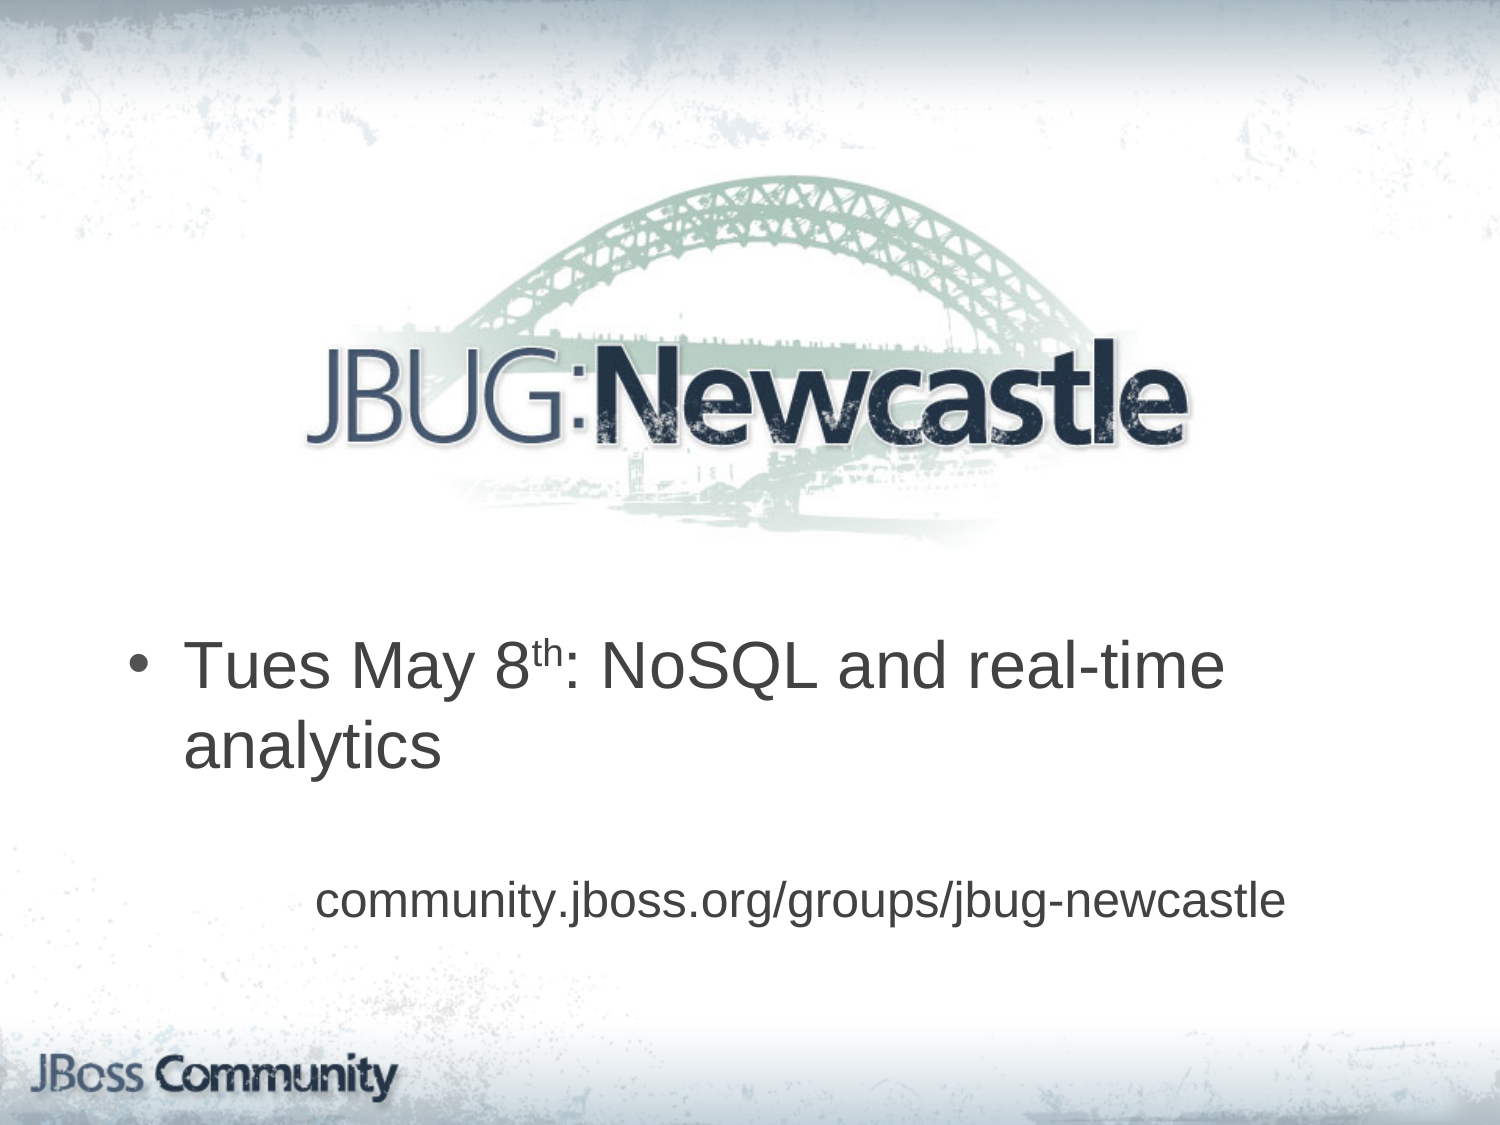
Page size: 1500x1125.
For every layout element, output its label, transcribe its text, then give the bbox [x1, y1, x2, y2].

list Tues May 8th: NoSQL and real-time analytics community.jboss.org/groups/jbug-newcastle [112, 324, 1388, 1083]
picture [0, 0, 1500, 1125]
